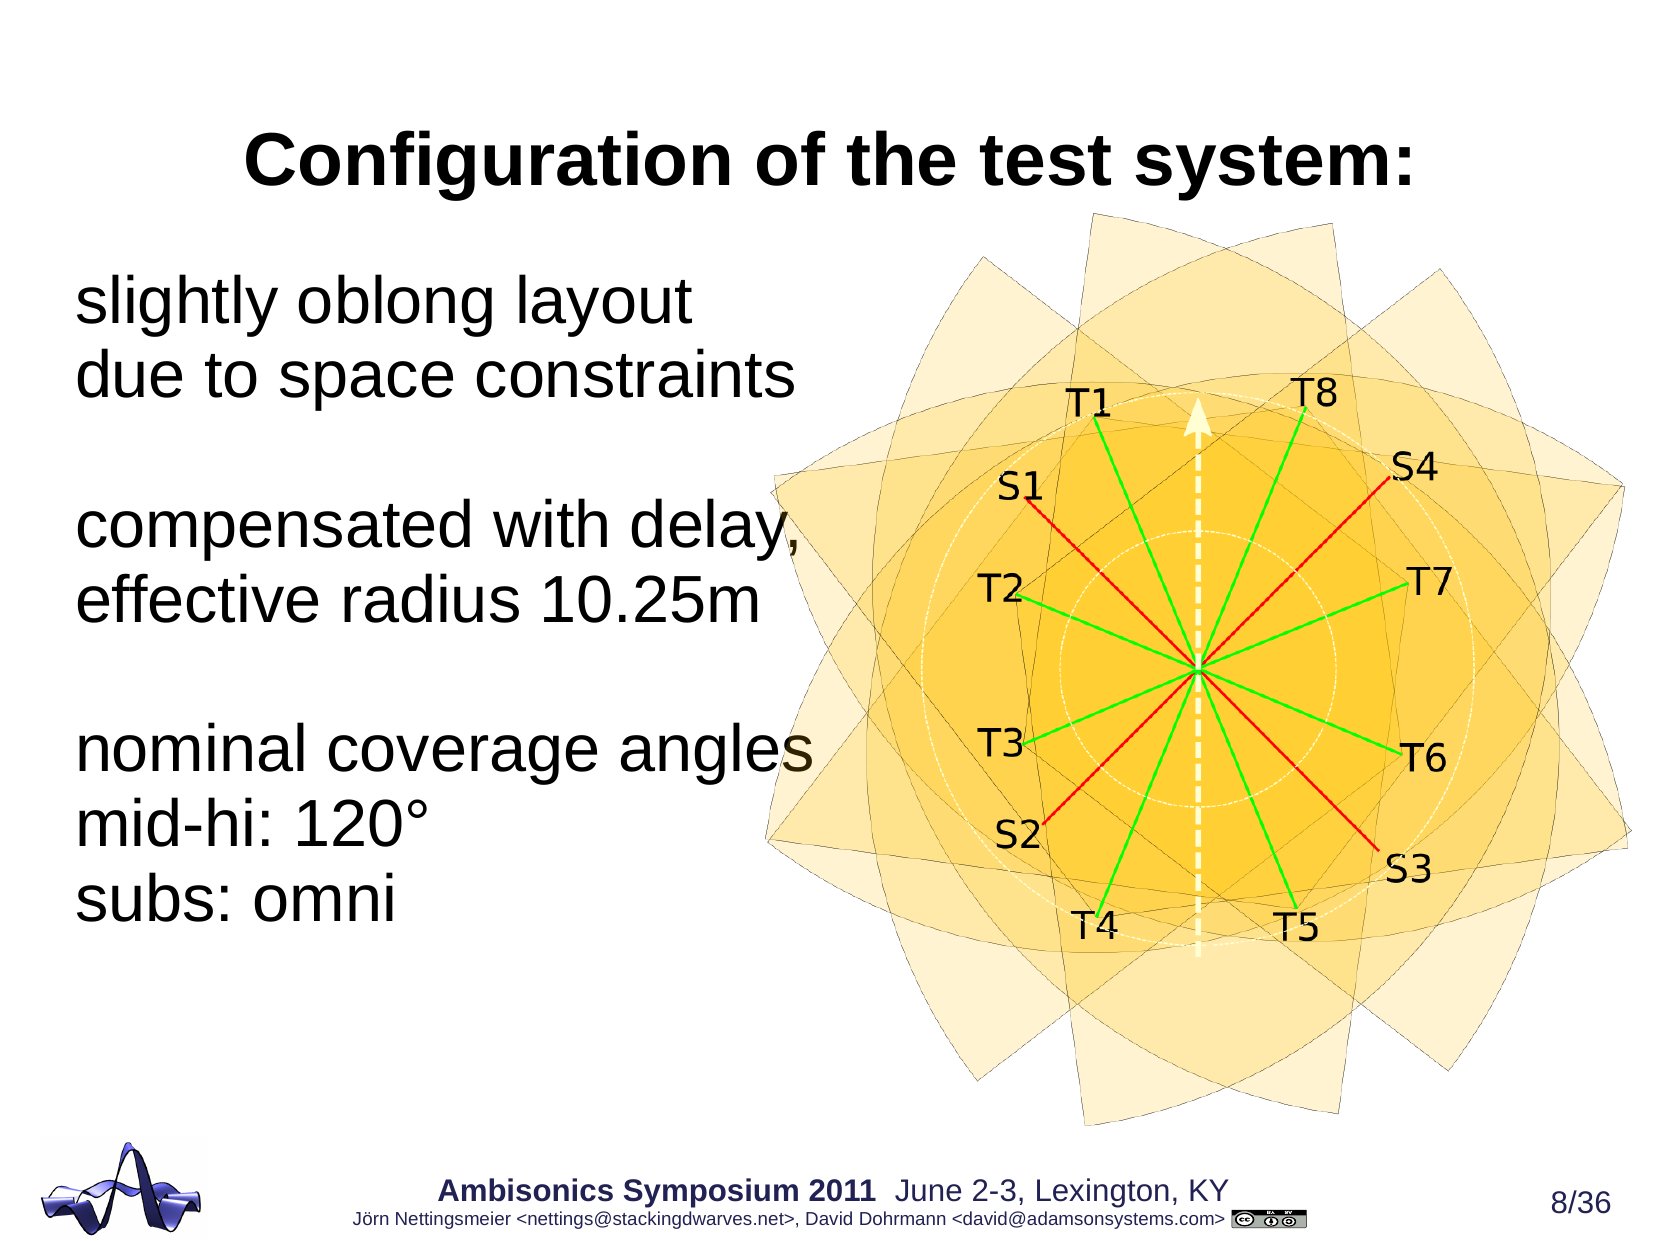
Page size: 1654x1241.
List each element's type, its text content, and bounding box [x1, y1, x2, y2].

title Configuration of the test system: [86, 55, 1576, 262]
picture [37, 1130, 208, 1241]
picture [765, 213, 1654, 1126]
subtitle slightly oblong layout due to space constraints compensated with delay, effective radius 10.25m nominal coverage angles mid-hi: 120° subs: omni [75, 262, 765, 1085]
